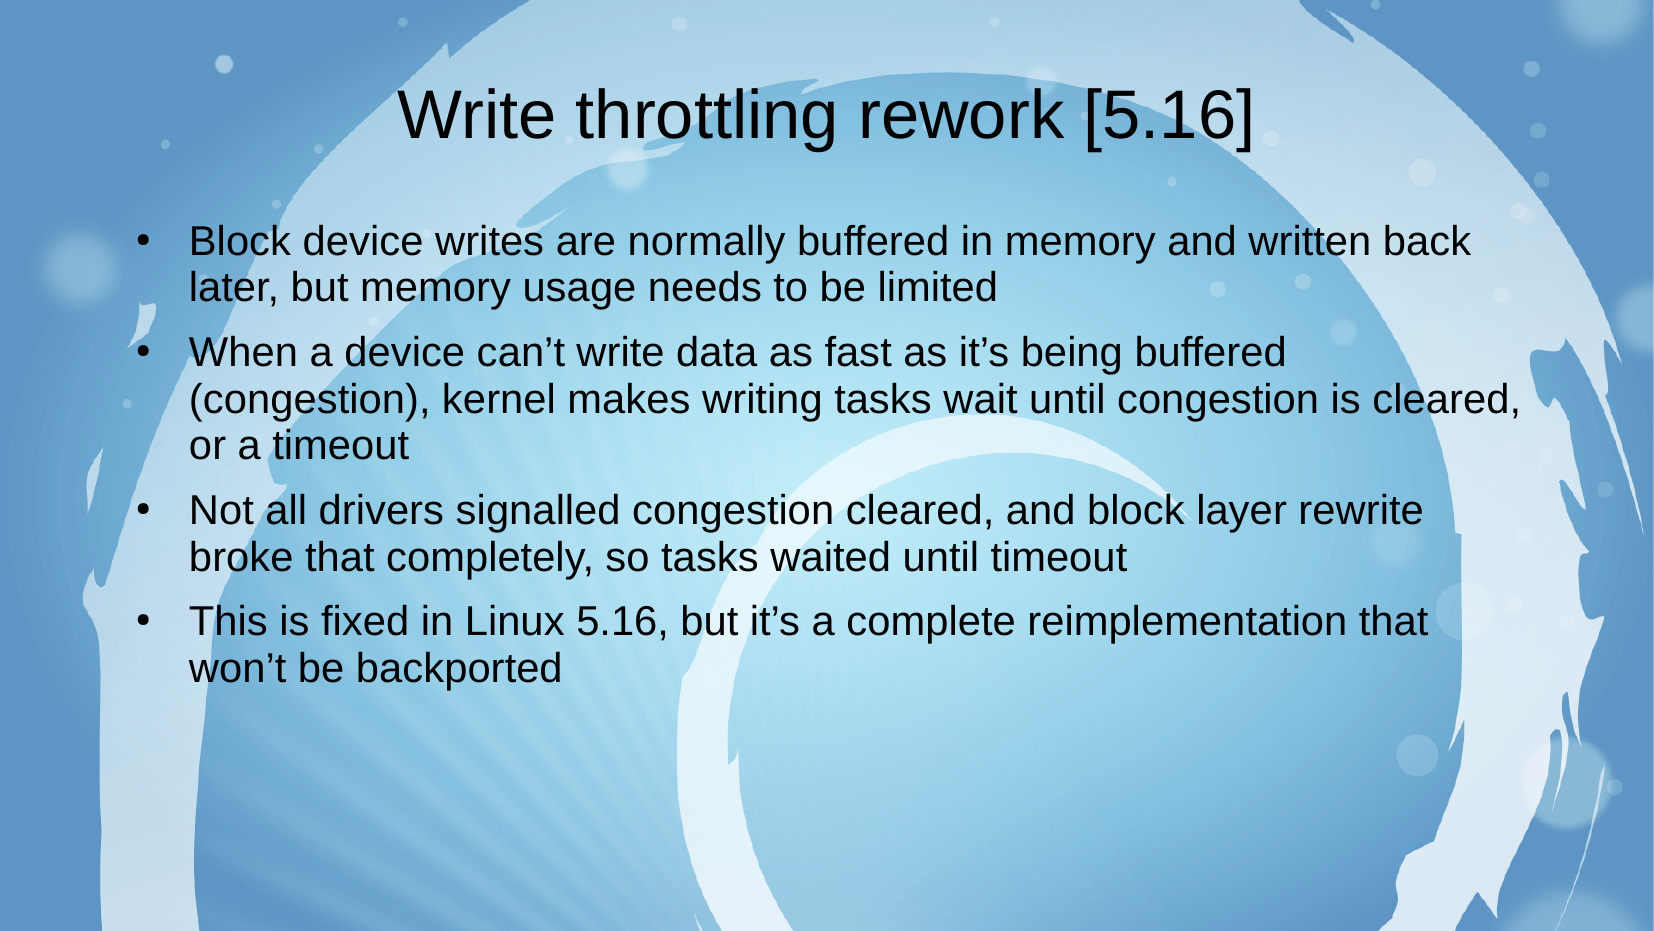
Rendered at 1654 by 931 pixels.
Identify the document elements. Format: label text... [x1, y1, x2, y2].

picture [0, 0, 1654, 931]
list Block device writes are normally buffered in memory and written back later, but memory usage needs to be limited When a device can’t write data as fast as it’s being buffered (congestion), kernel makes writing tasks wait until congestion is cleared, or a timeout Not all drivers signalled congestion cleared, and block layer rewrite broke that completely, so tasks waited until timeout This is fixed in Linux 5.16, but it’s a complete reimplementation that won’t be backported [118, 217, 1536, 832]
title Write throttling rework [5.16] [118, 37, 1536, 193]
